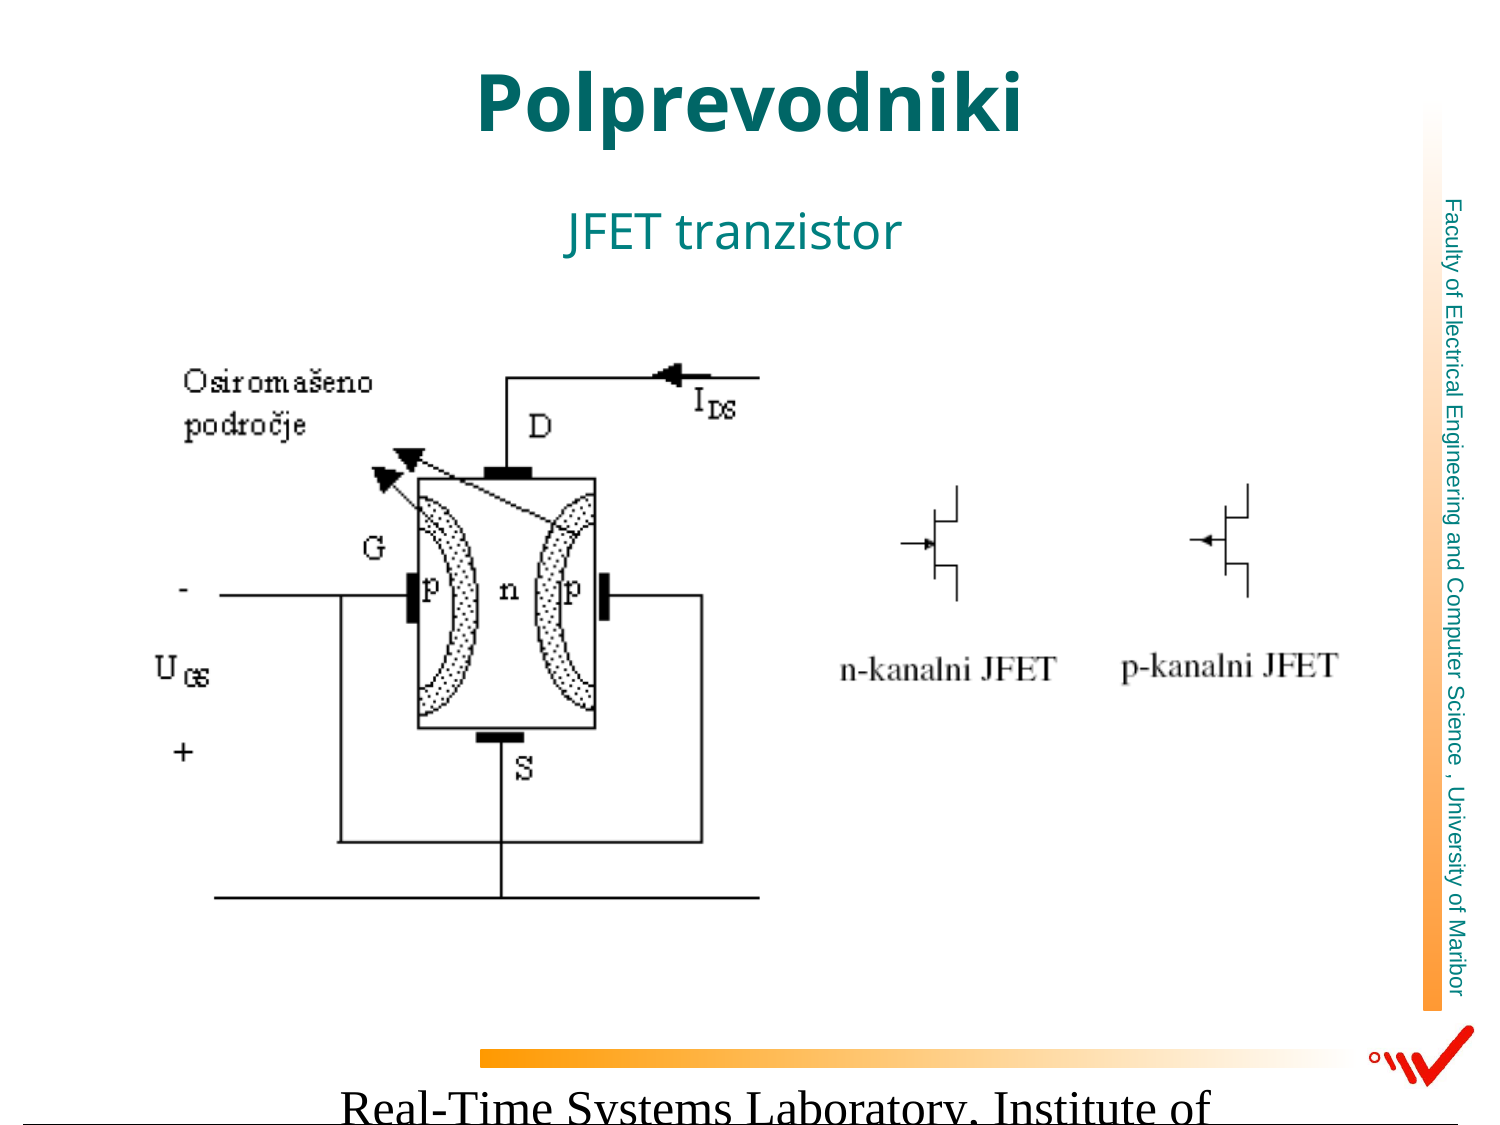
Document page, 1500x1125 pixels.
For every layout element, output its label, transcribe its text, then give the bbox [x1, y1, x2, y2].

title Polprevodniki [75, 45, 1426, 233]
picture [134, 355, 1378, 912]
text_box JFET tranzistor [552, 192, 918, 268]
